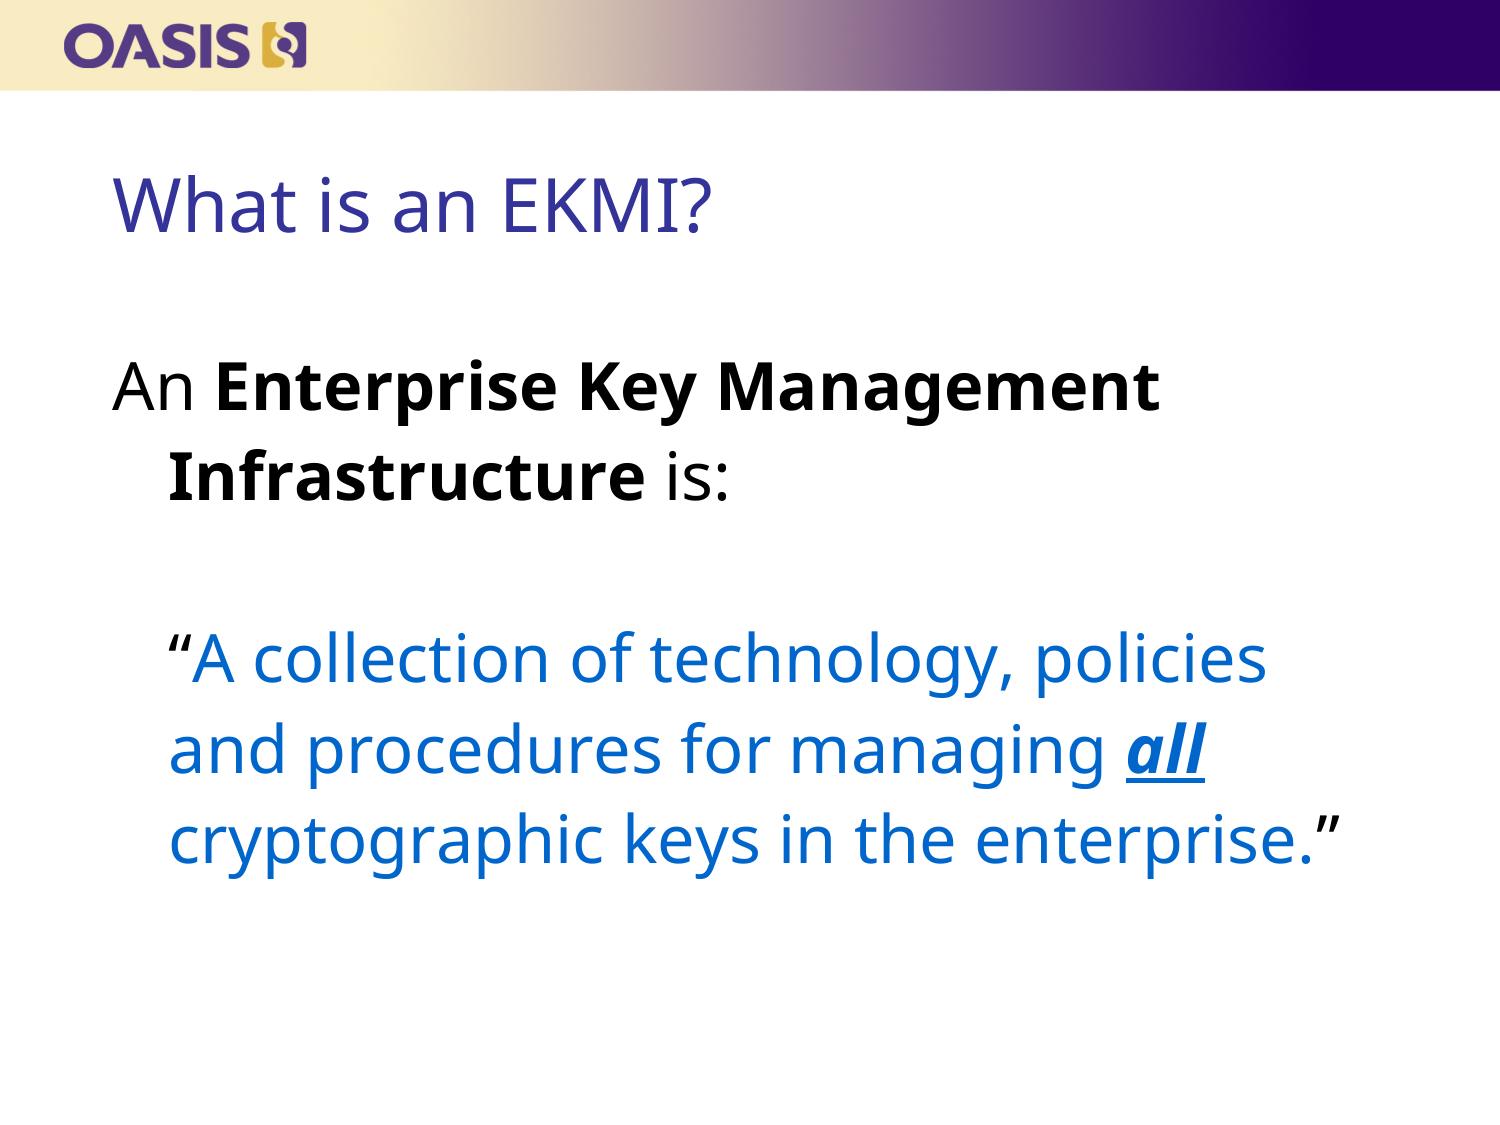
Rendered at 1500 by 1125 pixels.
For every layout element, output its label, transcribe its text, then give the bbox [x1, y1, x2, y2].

picture [0, 0, 1500, 1125]
title What is an EKMI? [112, 114, 1388, 303]
list An Enterprise Key Management Infrastructure is: “A collection of technology, policies and procedures for managing all cryptographic keys in the enterprise.” [112, 338, 1388, 1024]
